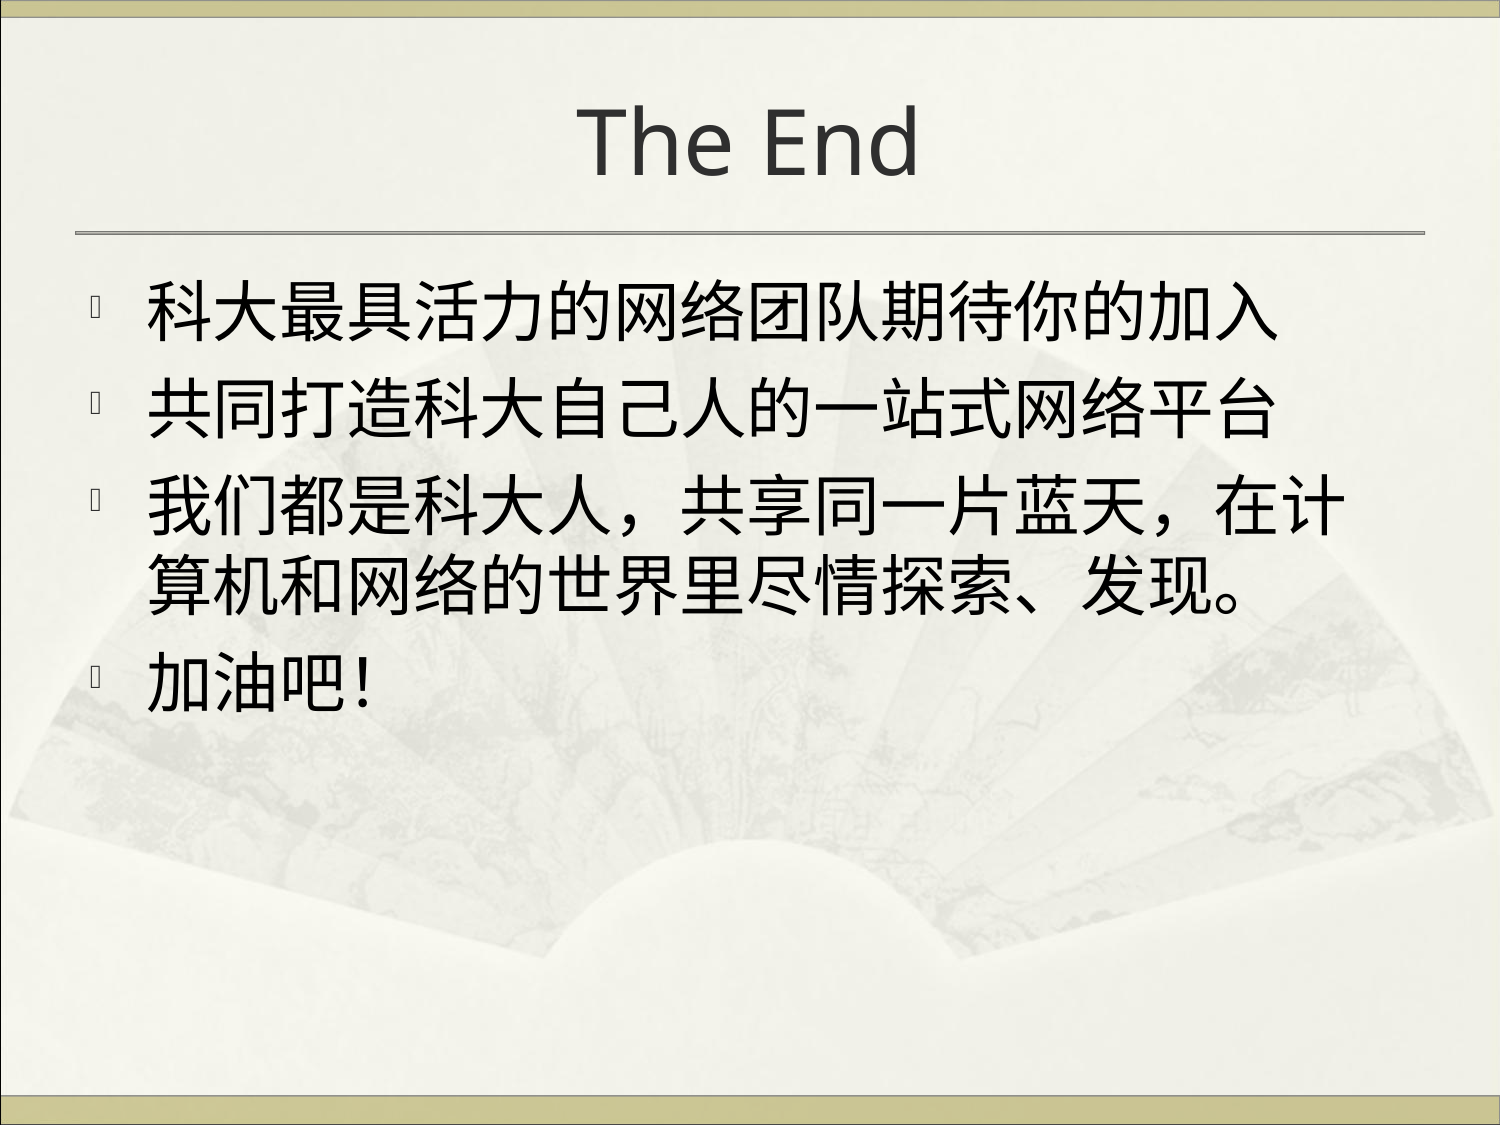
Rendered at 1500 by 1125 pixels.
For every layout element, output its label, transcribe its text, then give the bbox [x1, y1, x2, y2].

list 科大最具活力的网络团队期待你的加入 共同打造科大自己人的一站式网络平台 我们都是科大人，共享同一片蓝天，在计算机和网络的世界里尽情探索、发现。 加油吧！ [75, 262, 1426, 1032]
title The End [75, 45, 1426, 233]
picture [0, 0, 1500, 1125]
